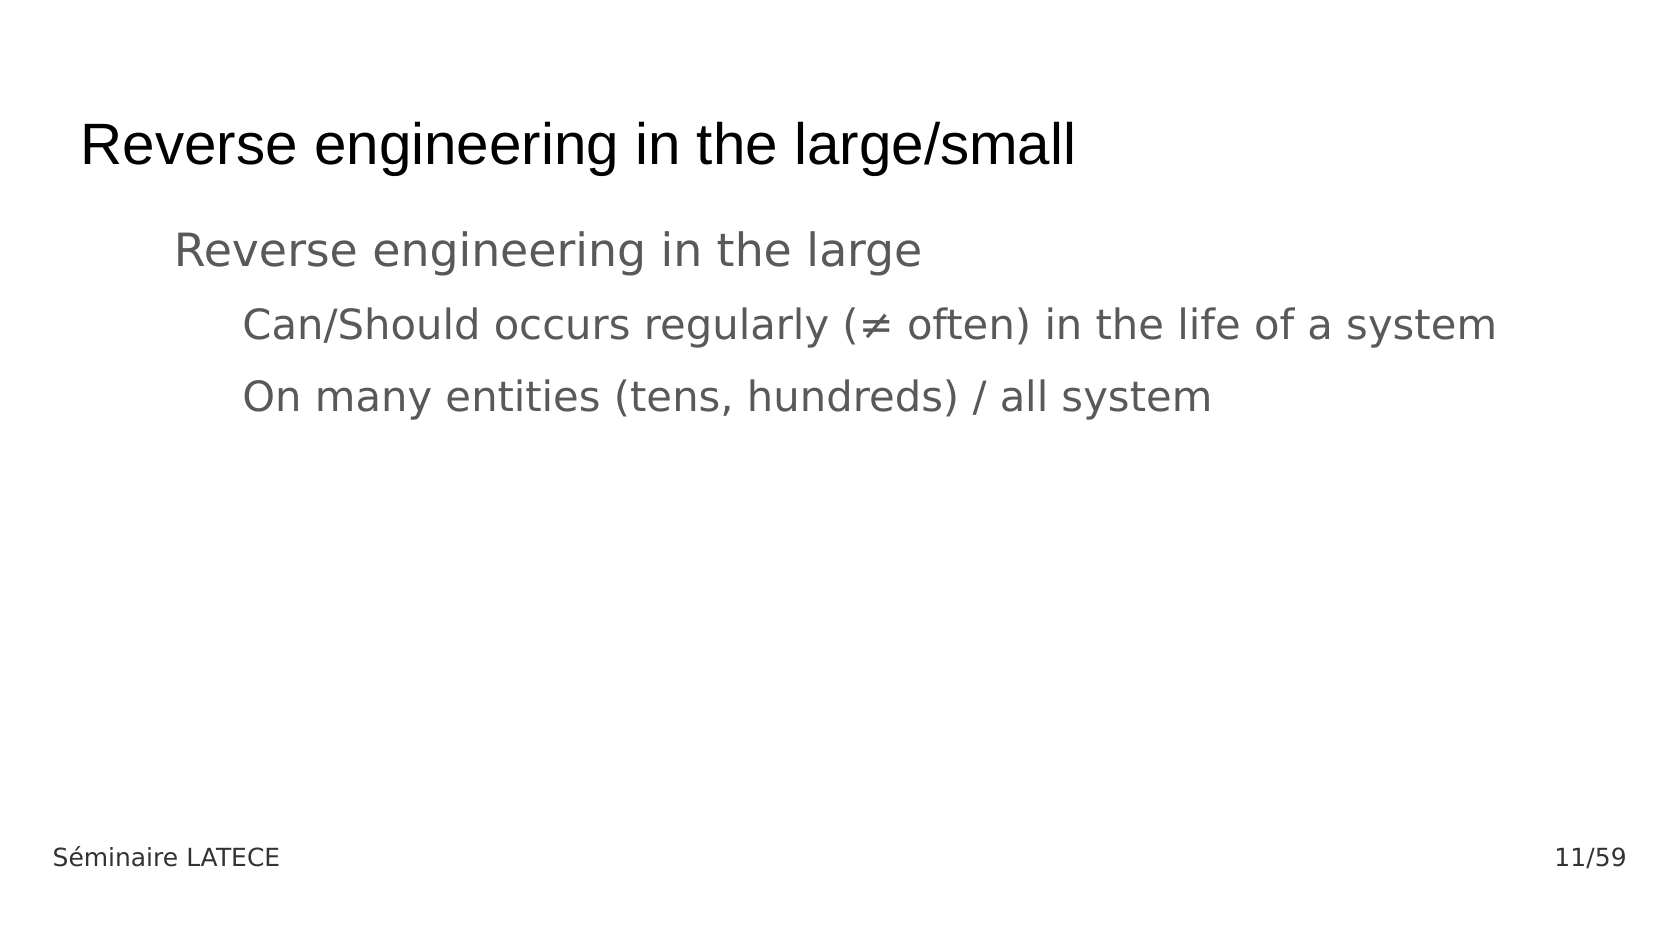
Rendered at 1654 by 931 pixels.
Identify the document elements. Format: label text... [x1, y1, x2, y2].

title Reverse engineering in the large/small [80, 97, 1479, 192]
list Reverse engineering in the large Can/Should occurs regularly (≠ often) in the life of a system On many entities (tens, hundreds) / all system [157, 223, 1578, 797]
